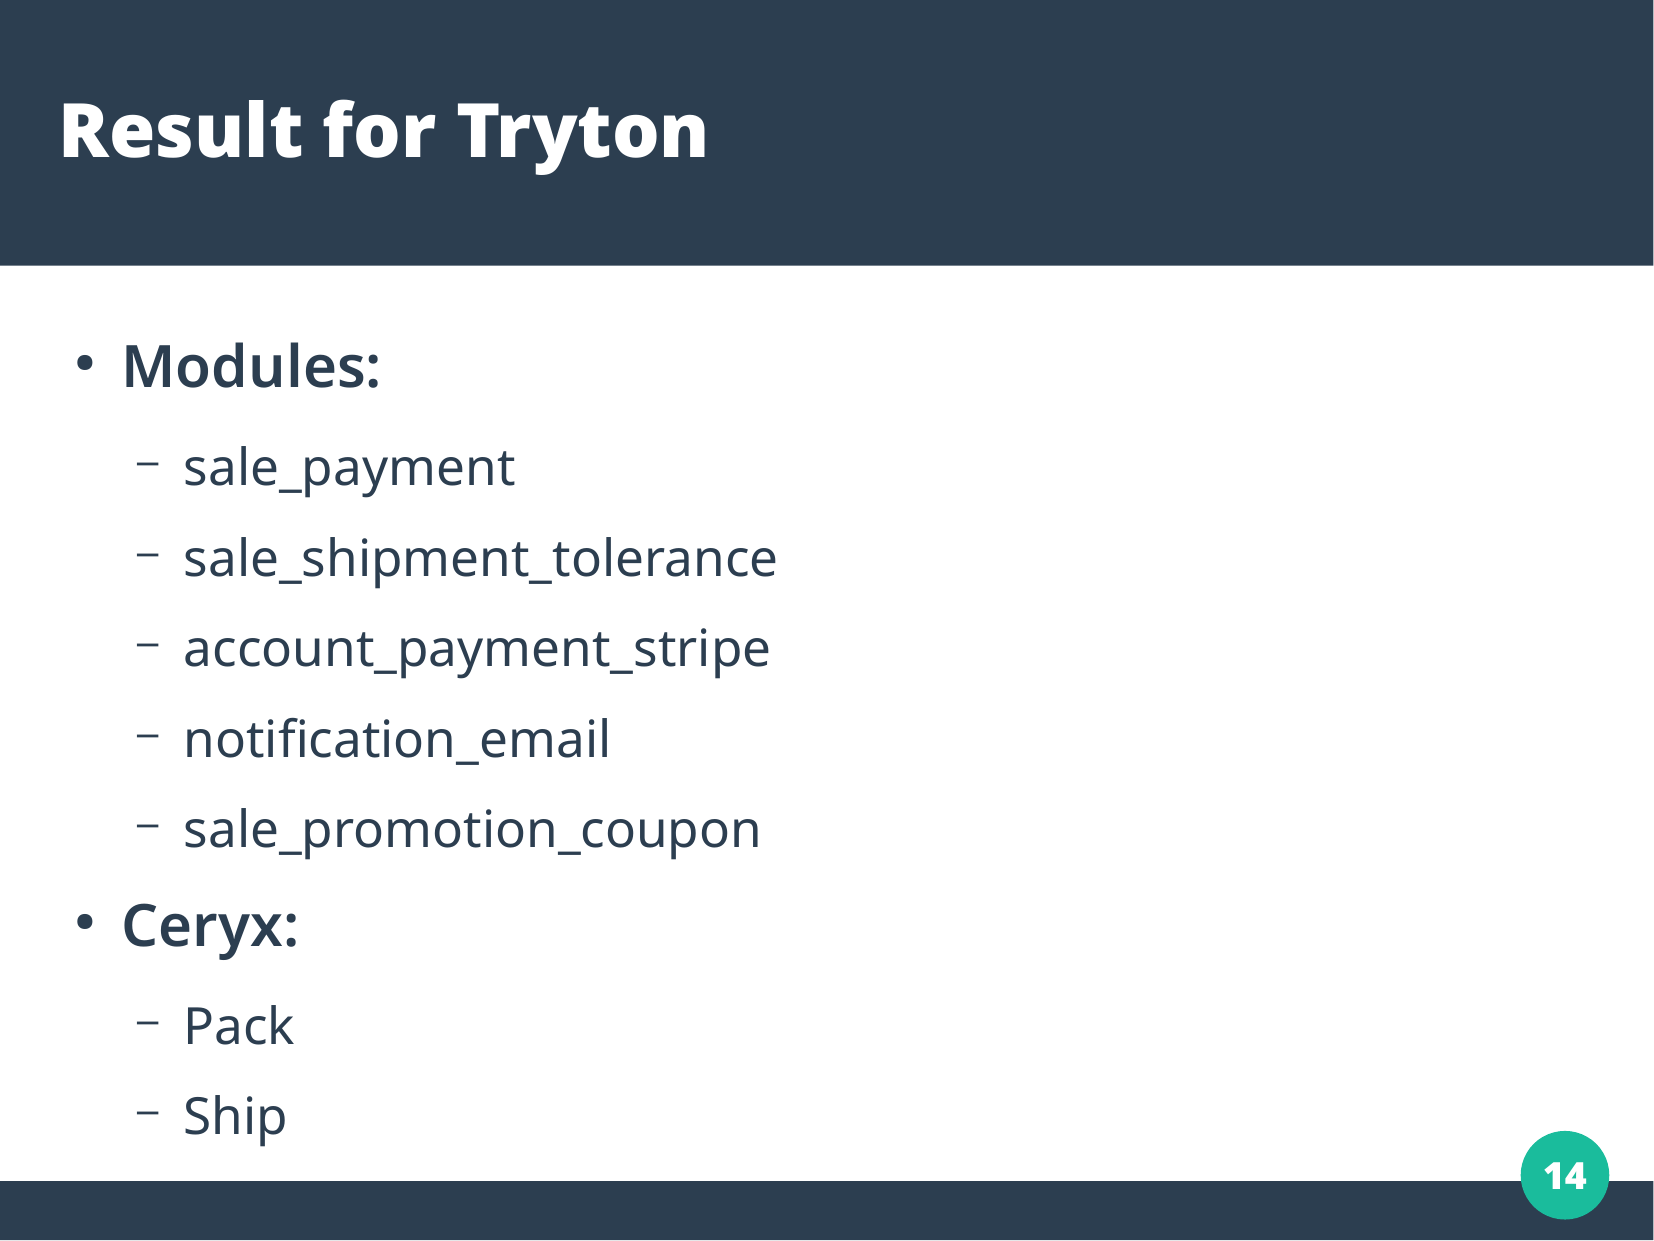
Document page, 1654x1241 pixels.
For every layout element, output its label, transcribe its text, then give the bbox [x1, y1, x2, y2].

title Result for Tryton [59, 49, 1595, 207]
list Modules: sale_payment sale_shipment_tolerance account_payment_stripe notification_email sale_promotion_coupon Ceryx: Pack Ship [59, 324, 1595, 1152]
